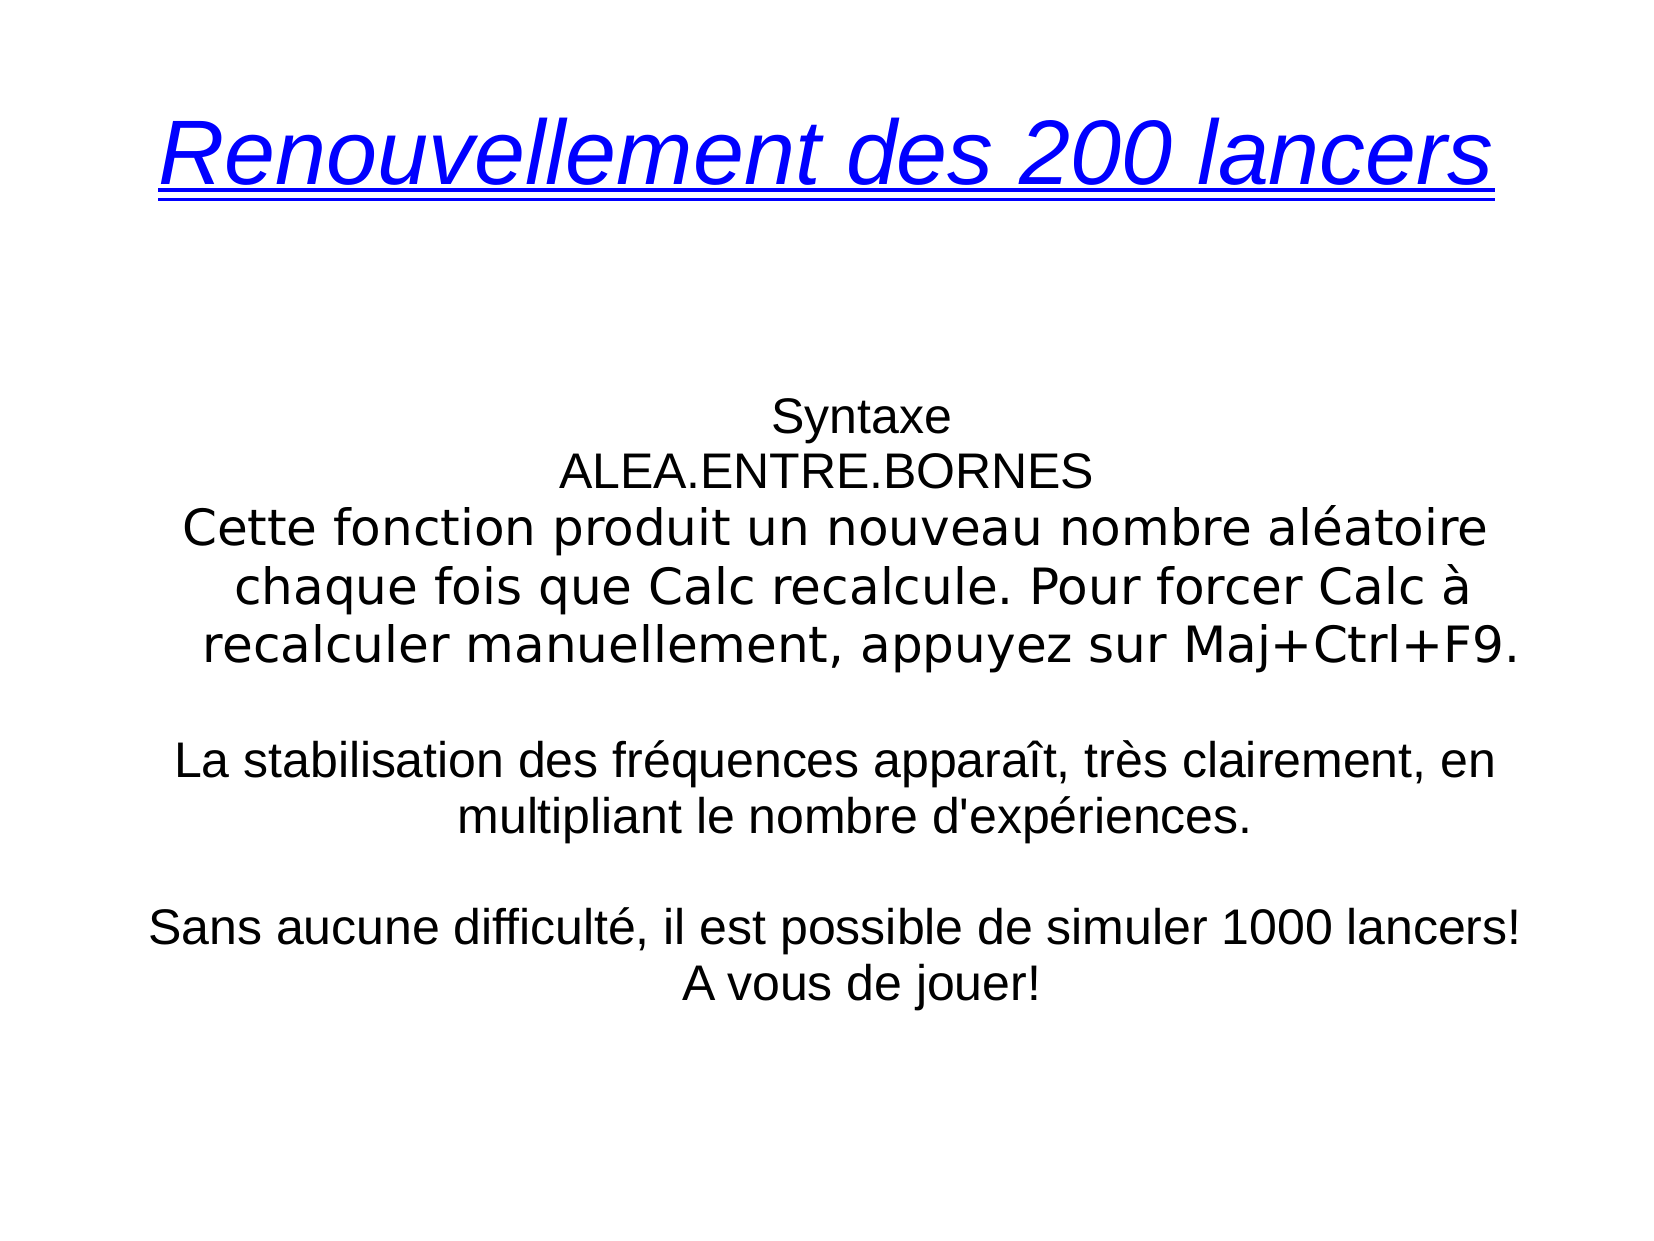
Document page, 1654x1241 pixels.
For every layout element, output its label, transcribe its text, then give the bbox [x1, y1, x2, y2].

title Renouvellement des 200 lancers [82, 49, 1571, 257]
subtitle Syntaxe ALEA.ENTRE.BORNES Cette fonction produit un nouveau nombre aléatoire chaque fois que Calc recalcule. Pour forcer Calc à recalculer manuellement, appuyez sur Maj+Ctrl+F9. La stabilisation des fréquences apparaît, très clairement, en multipliant le nombre d'expériences. Sans aucune difficulté, il est possible de simuler 1000 lancers! A vous de jouer! [82, 297, 1571, 1102]
